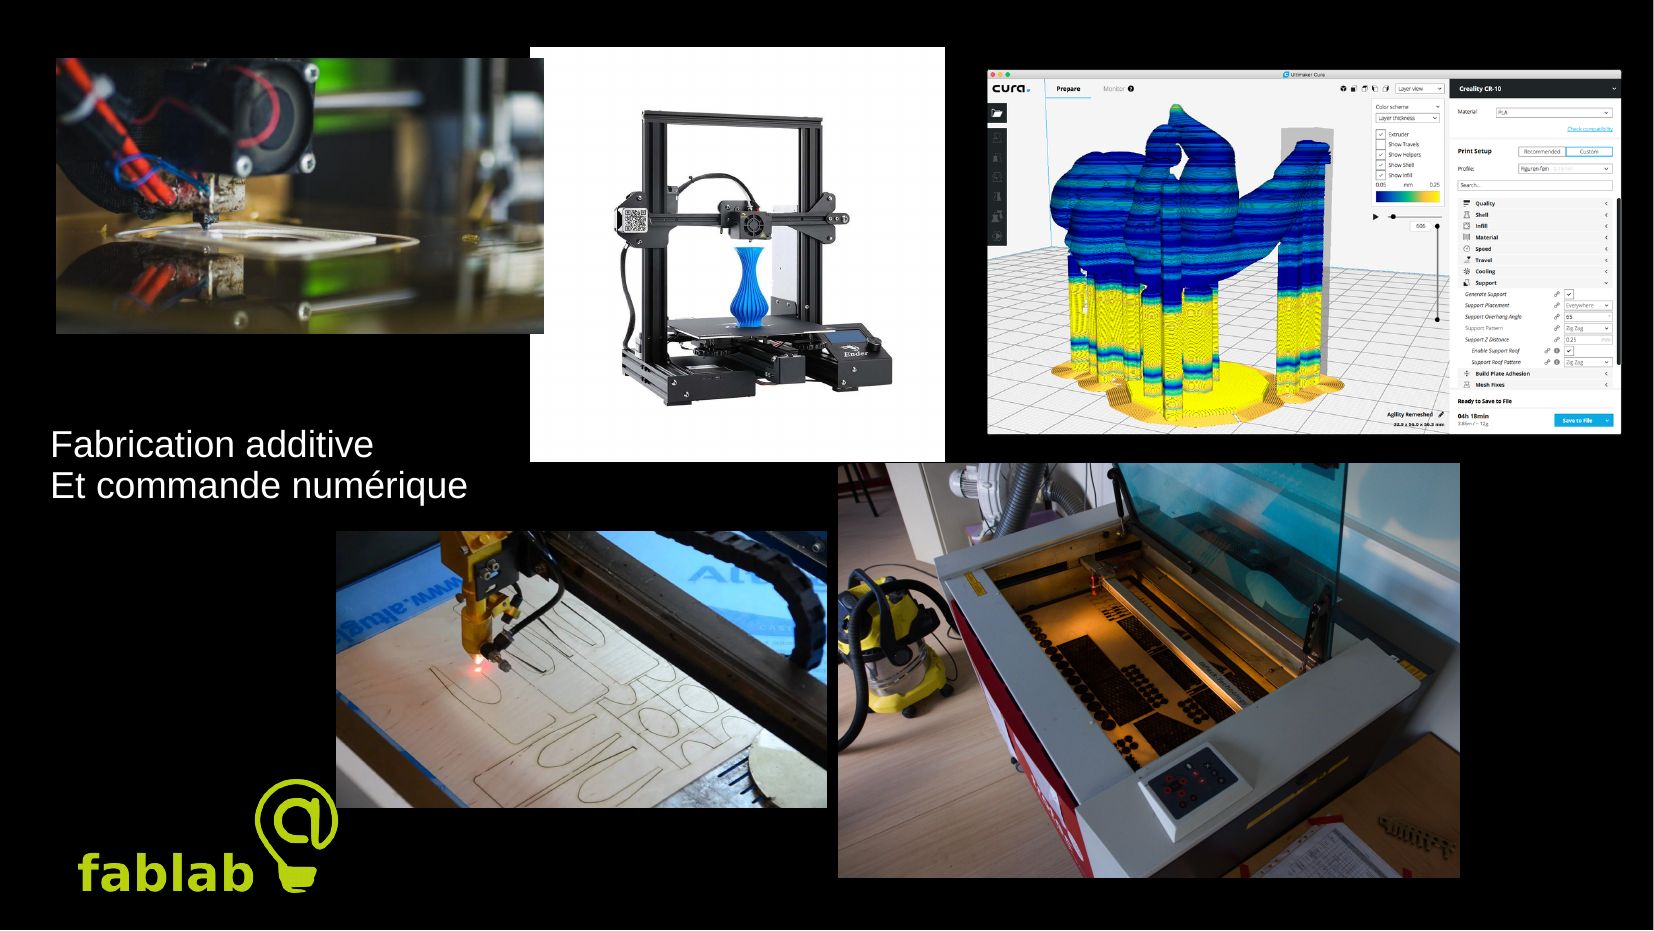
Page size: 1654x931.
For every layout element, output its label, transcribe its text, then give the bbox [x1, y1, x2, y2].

picture [838, 58, 1642, 878]
picture [78, 531, 827, 893]
text_box Fabrication additive Et commande numérique [35, 415, 567, 515]
picture [56, 47, 945, 462]
